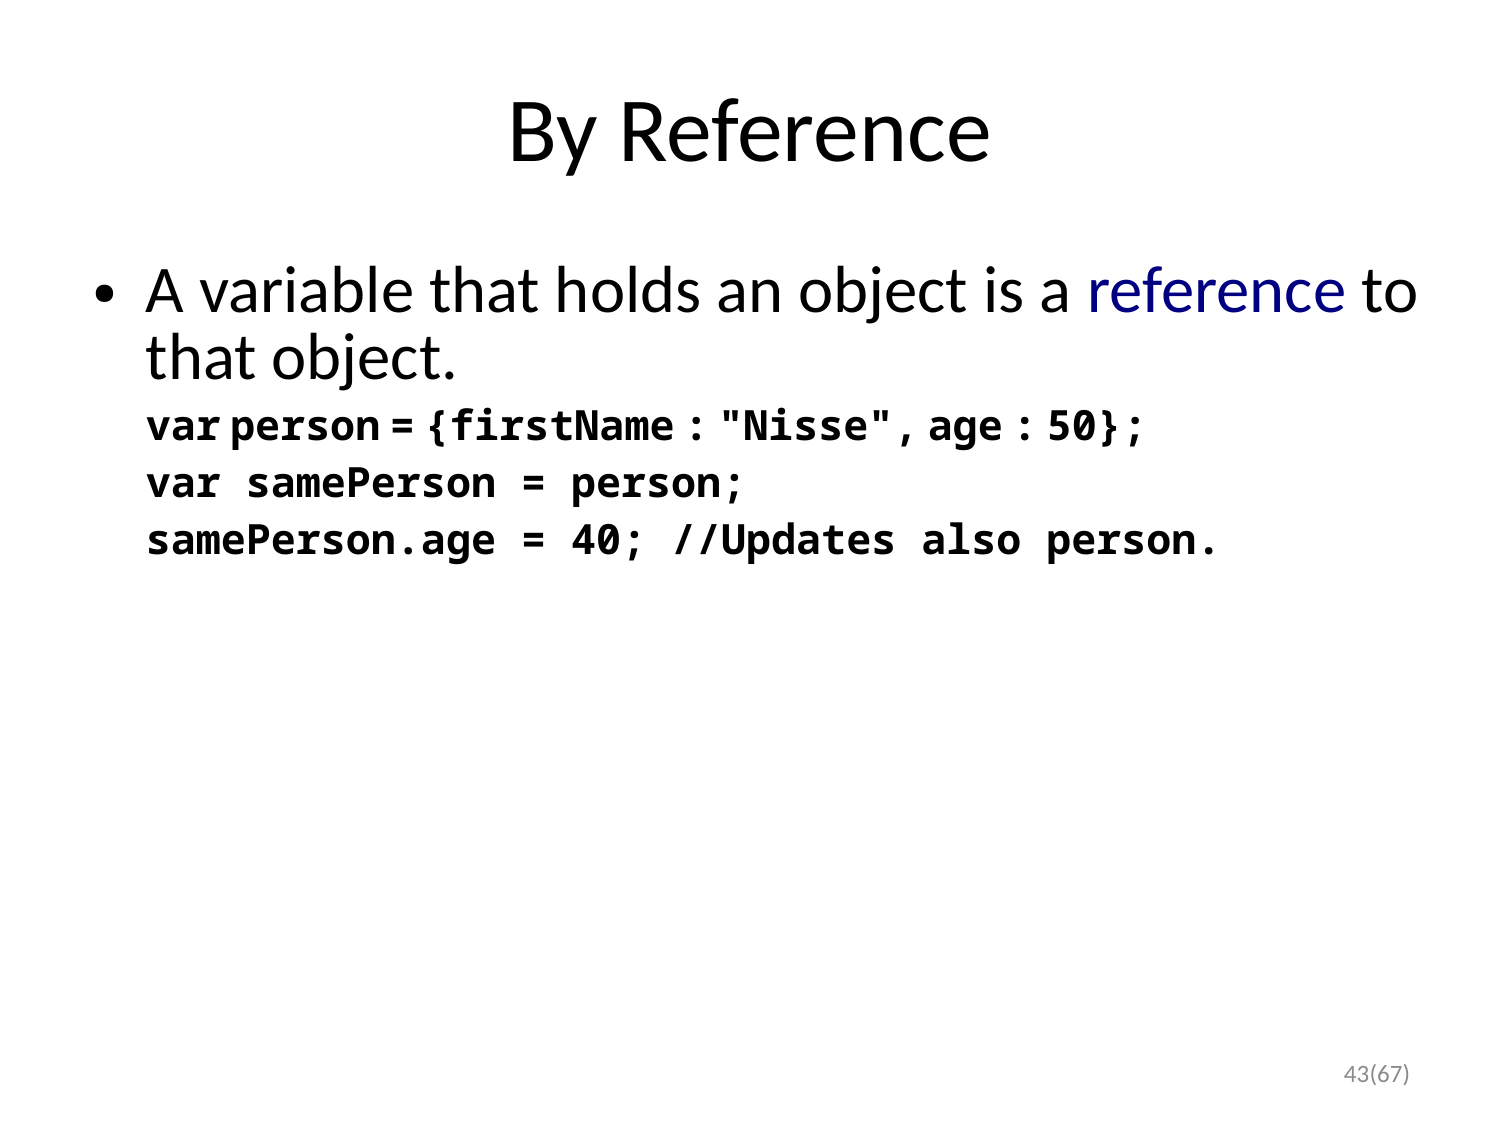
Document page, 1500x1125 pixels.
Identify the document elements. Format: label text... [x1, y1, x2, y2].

list A variable that holds an object is a reference to that object. var person = {firstName : "Nisse", age : 50}; var samePerson = person; samePerson.age = 40; //Updates also person. [75, 262, 1425, 1005]
title By Reference [75, 45, 1425, 233]
